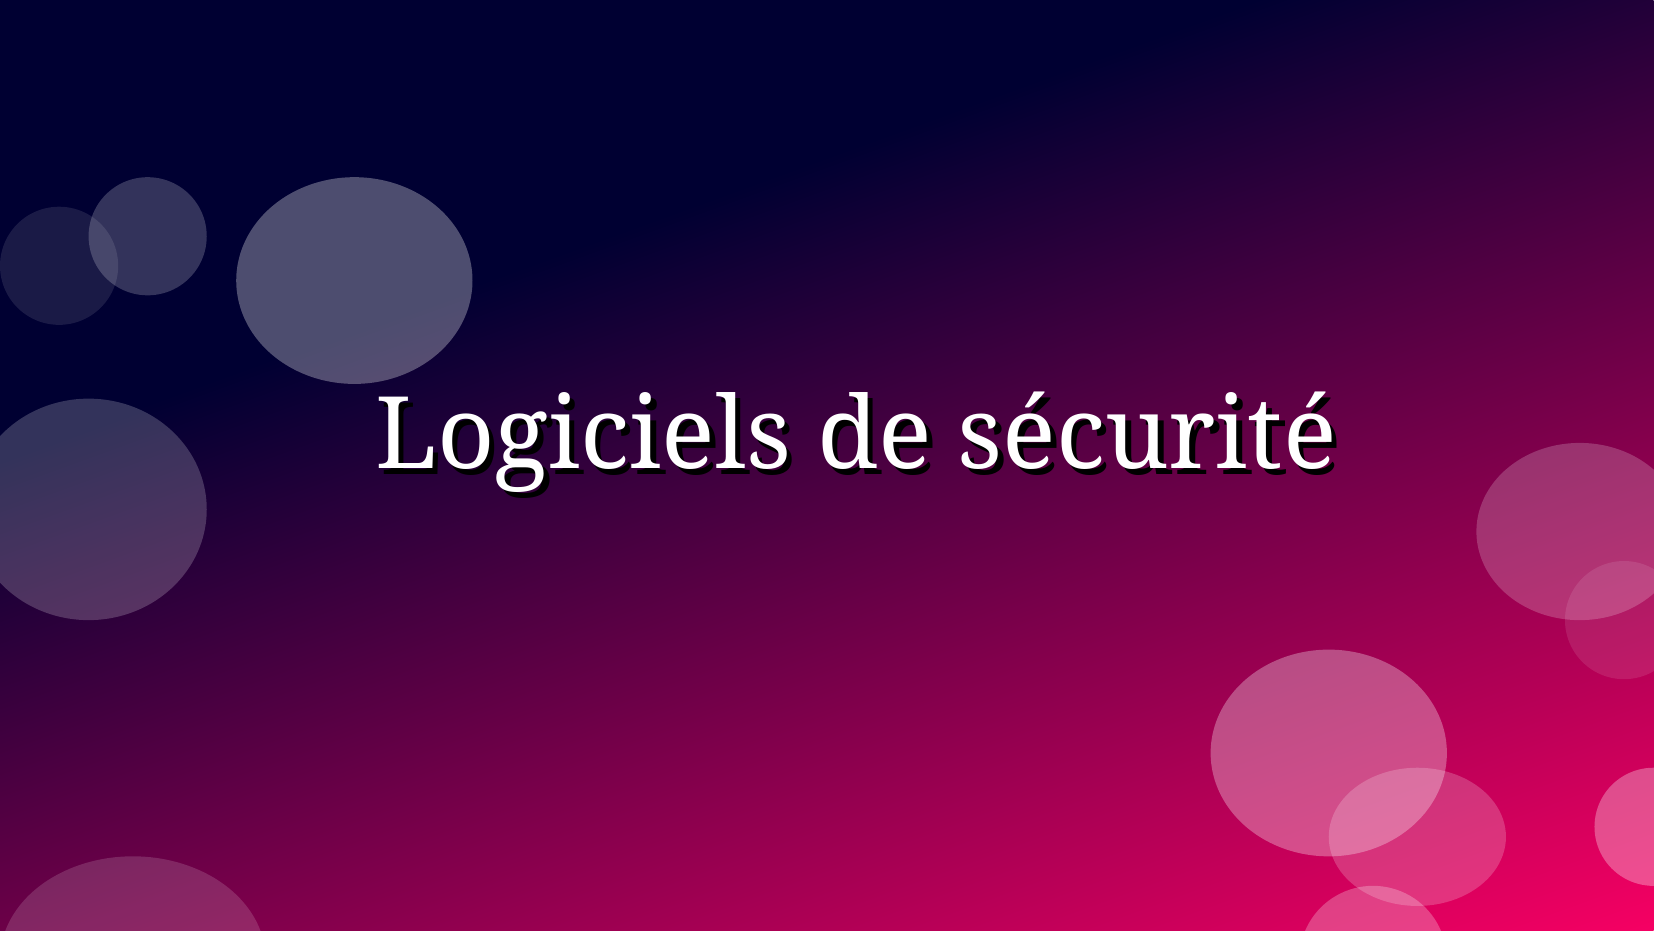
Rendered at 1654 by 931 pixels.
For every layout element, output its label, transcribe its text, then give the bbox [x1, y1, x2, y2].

text_box Logiciels de sécurité [236, 354, 1477, 931]
